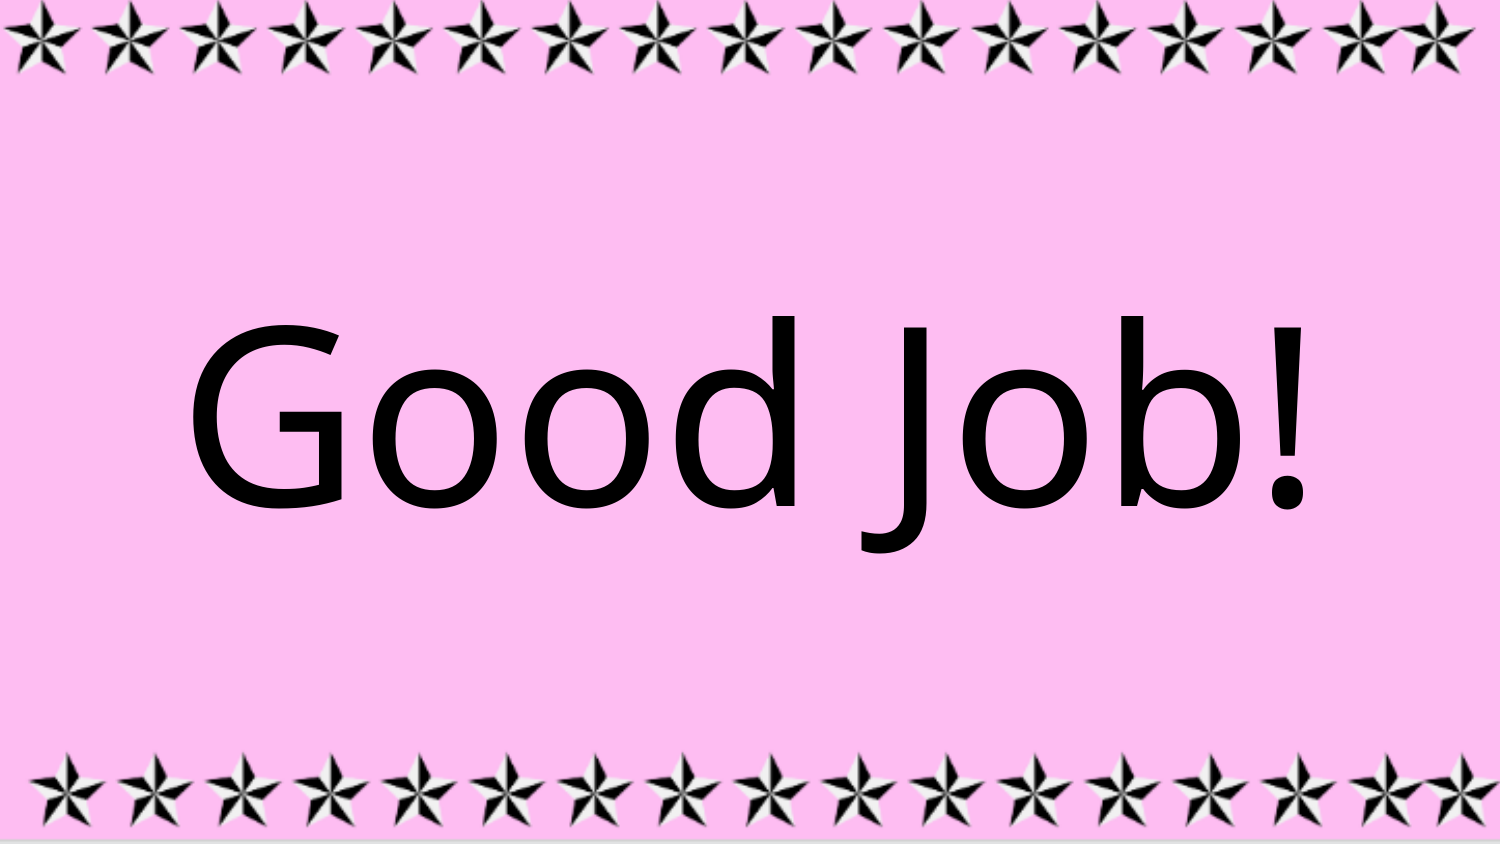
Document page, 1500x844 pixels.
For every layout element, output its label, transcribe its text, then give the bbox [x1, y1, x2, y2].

title Good Job! [51, 234, 1449, 572]
picture [0, 0, 1500, 844]
